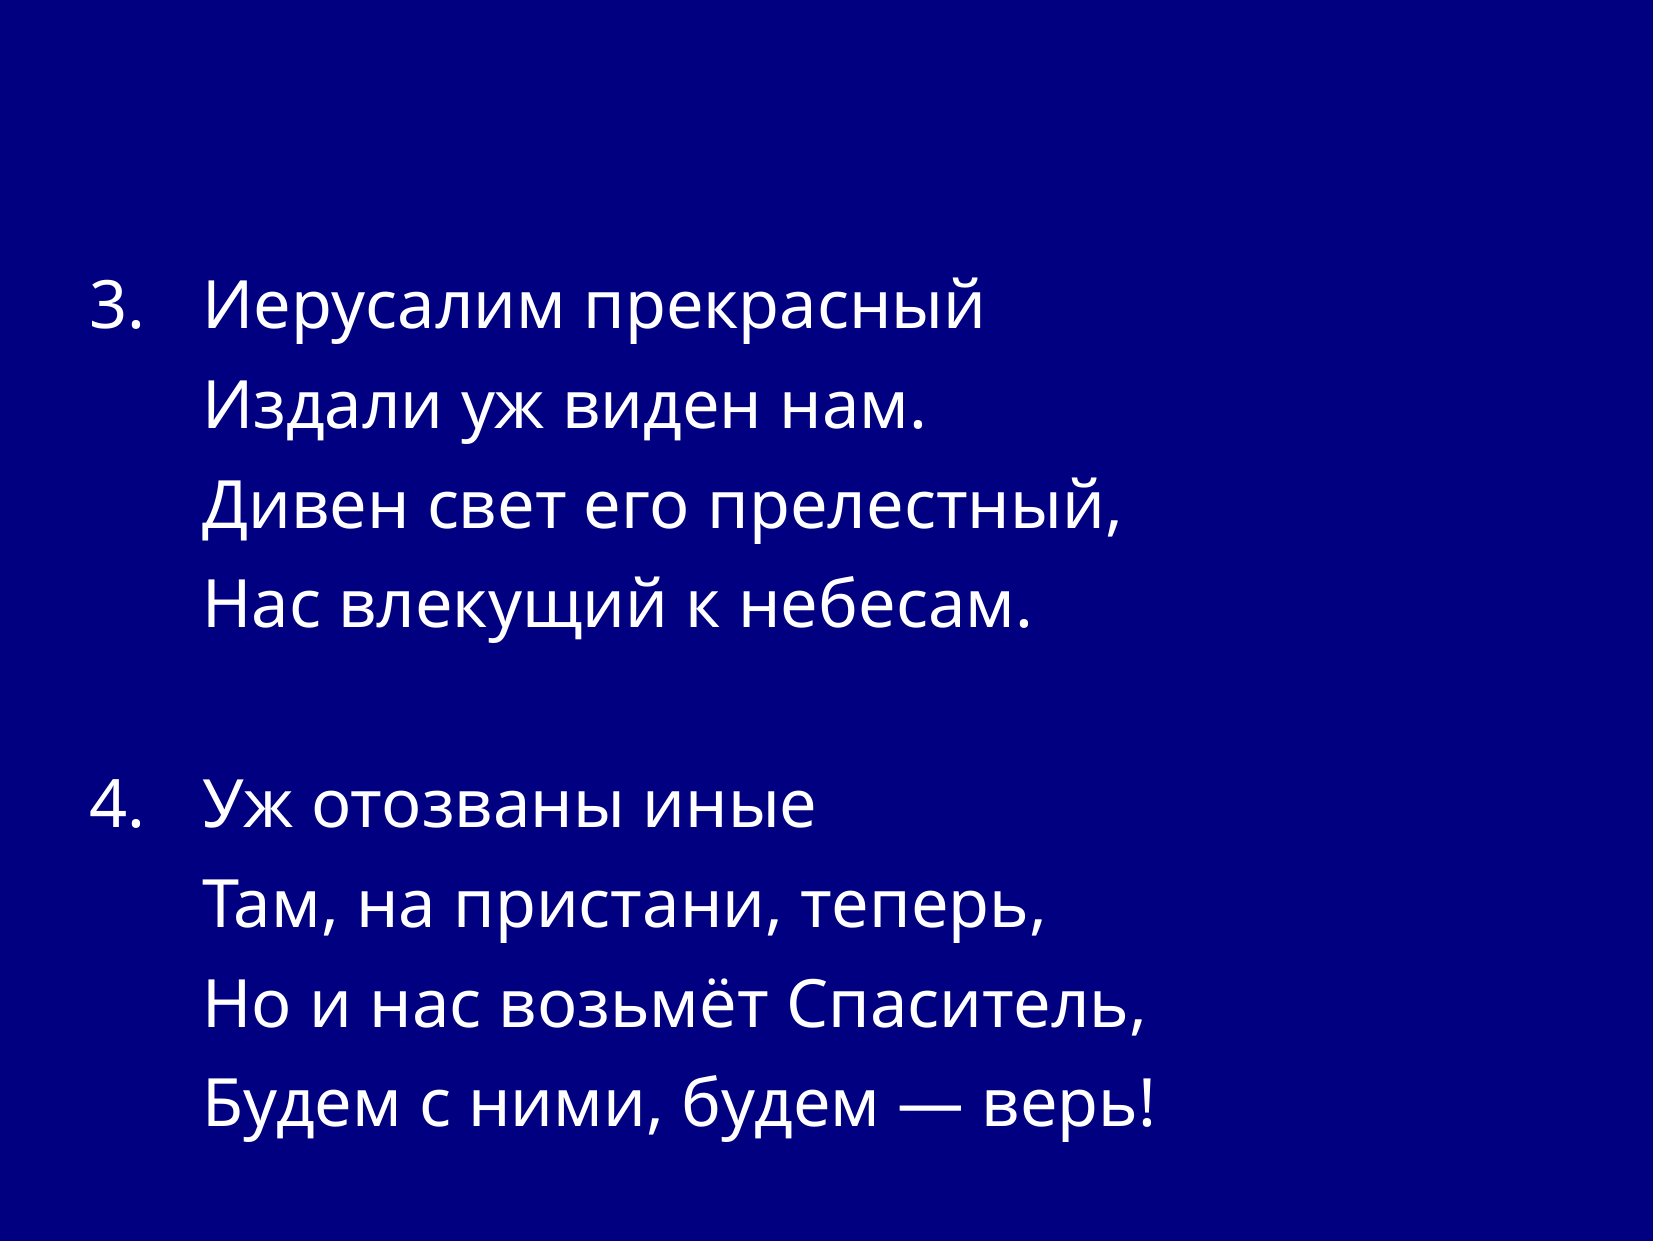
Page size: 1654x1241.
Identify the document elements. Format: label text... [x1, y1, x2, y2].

text_box 3. Иерусалим прекрасный Издали уж виден нам. Дивен свет его прелестный, Нас влекущий к небесам. 4. Уж отозваны иные Там, на пристани, теперь, Но и нас возьмёт Спаситель, Будем с ними, будем — верь! [75, 150, 1576, 1163]
